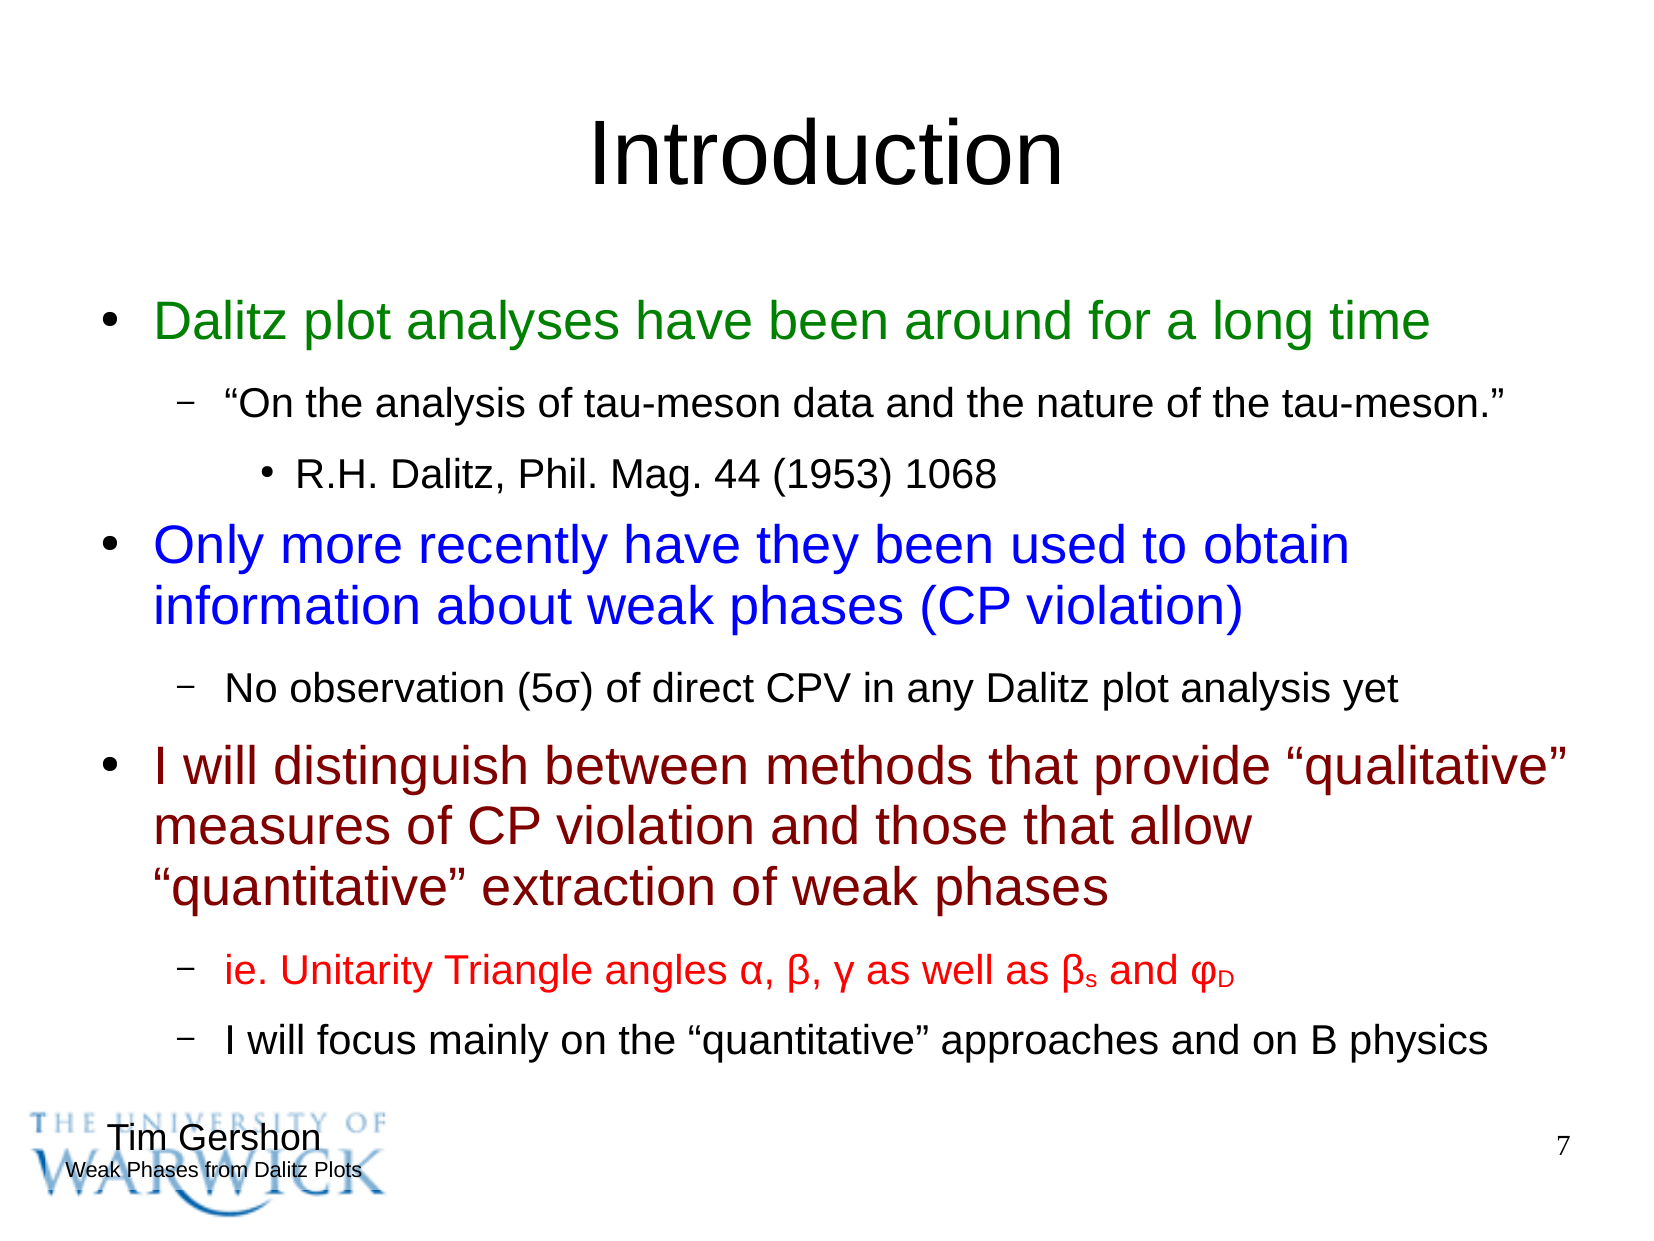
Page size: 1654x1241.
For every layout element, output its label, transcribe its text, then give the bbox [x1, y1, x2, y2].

title Introduction [82, 49, 1571, 257]
list Dalitz plot analyses have been around for a long time “On the analysis of tau-meson data and the nature of the tau-meson.” R.H. Dalitz, Phil. Mag. 44 (1953) 1068 Only more recently have they been used to obtain information about weak phases (CP violation) No observation (5σ) of direct CPV in any Dalitz plot analysis yet I will distinguish between methods that provide “qualitative” measures of CP violation and those that allow “quantitative” extraction of weak phases ie. Unitarity Triangle angles α, β, γ as well as βs and φD I will focus mainly on the “quantitative” approaches and on B physics [82, 290, 1571, 1094]
text_box Tim Gershon Weak Phases from Dalitz Plots [45, 1108, 383, 1190]
picture [19, 1106, 406, 1232]
